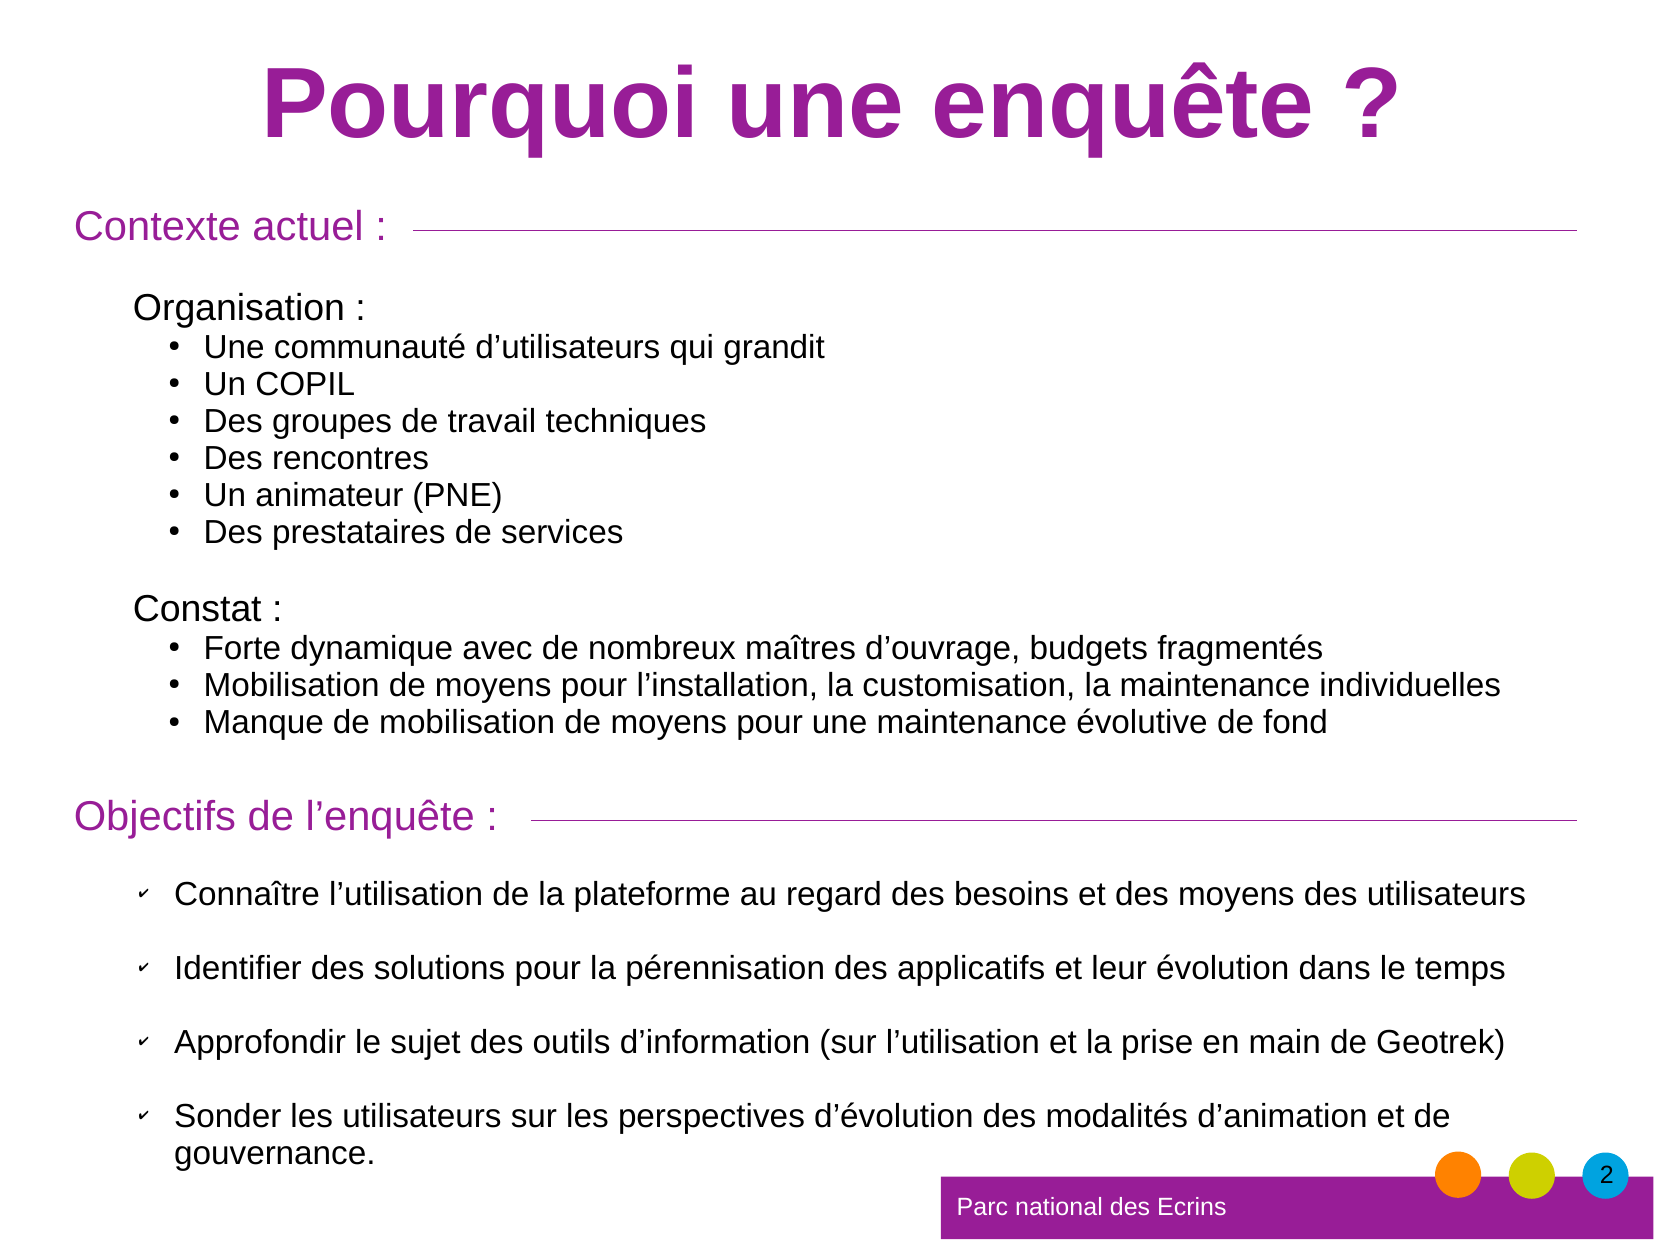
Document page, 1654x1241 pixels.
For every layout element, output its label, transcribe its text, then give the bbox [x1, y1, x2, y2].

text_box Contexte actuel : [59, 194, 916, 257]
text_box Organisation : Une communauté d’utilisateurs qui grandit Un COPIL Des groupes de travail techniques Des rencontres Un animateur (PNE) Des prestataires de services Constat : Forte dynamique avec de nombreux maîtres d’ouvrage, budgets fragmentés Mobilisation de moyens pour l’installation, la customisation, la maintenance individuelles Manque de mobilisation de moyens pour une maintenance évolutive de fond [118, 237, 1536, 796]
title Pourquoi une enquête ? [88, 29, 1577, 178]
text_box Connaître l’utilisation de la plateforme au regard des besoins et des moyens des utilisateurs Identifier des solutions pour la pérennisation des applicatifs et leur évolution dans le temps Approfondir le sujet des outils d’information (sur l’utilisation et la prise en main de Geotrek) Sonder les utilisateurs sur les perspectives d’évolution des modalités d’animation et de gouvernance. [88, 867, 1654, 1179]
text_box Objectifs de l’enquête : [59, 785, 916, 847]
